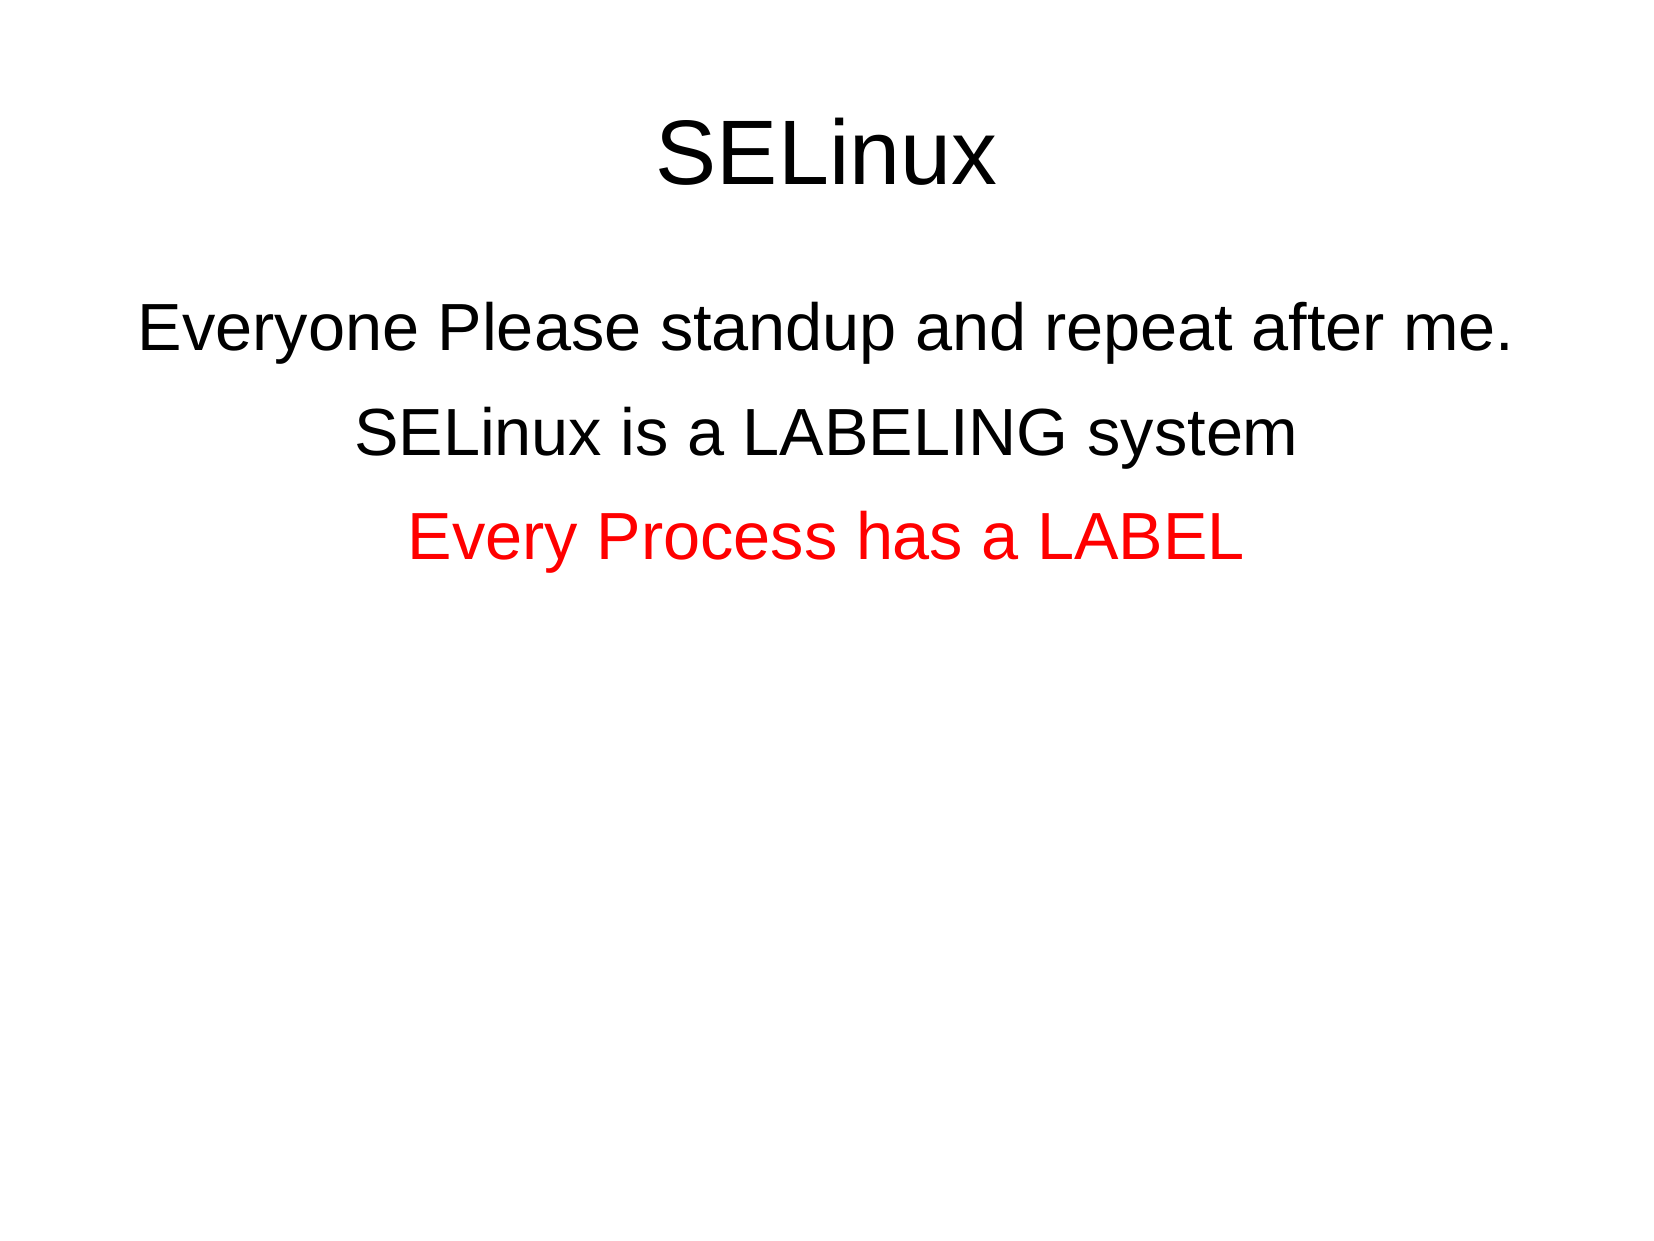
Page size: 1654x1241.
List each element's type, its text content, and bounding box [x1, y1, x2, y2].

title SELinux [82, 49, 1571, 257]
list Everyone Please standup and repeat after me. SELinux is a LABELING system Every Process has a LABEL [82, 290, 1571, 1010]
